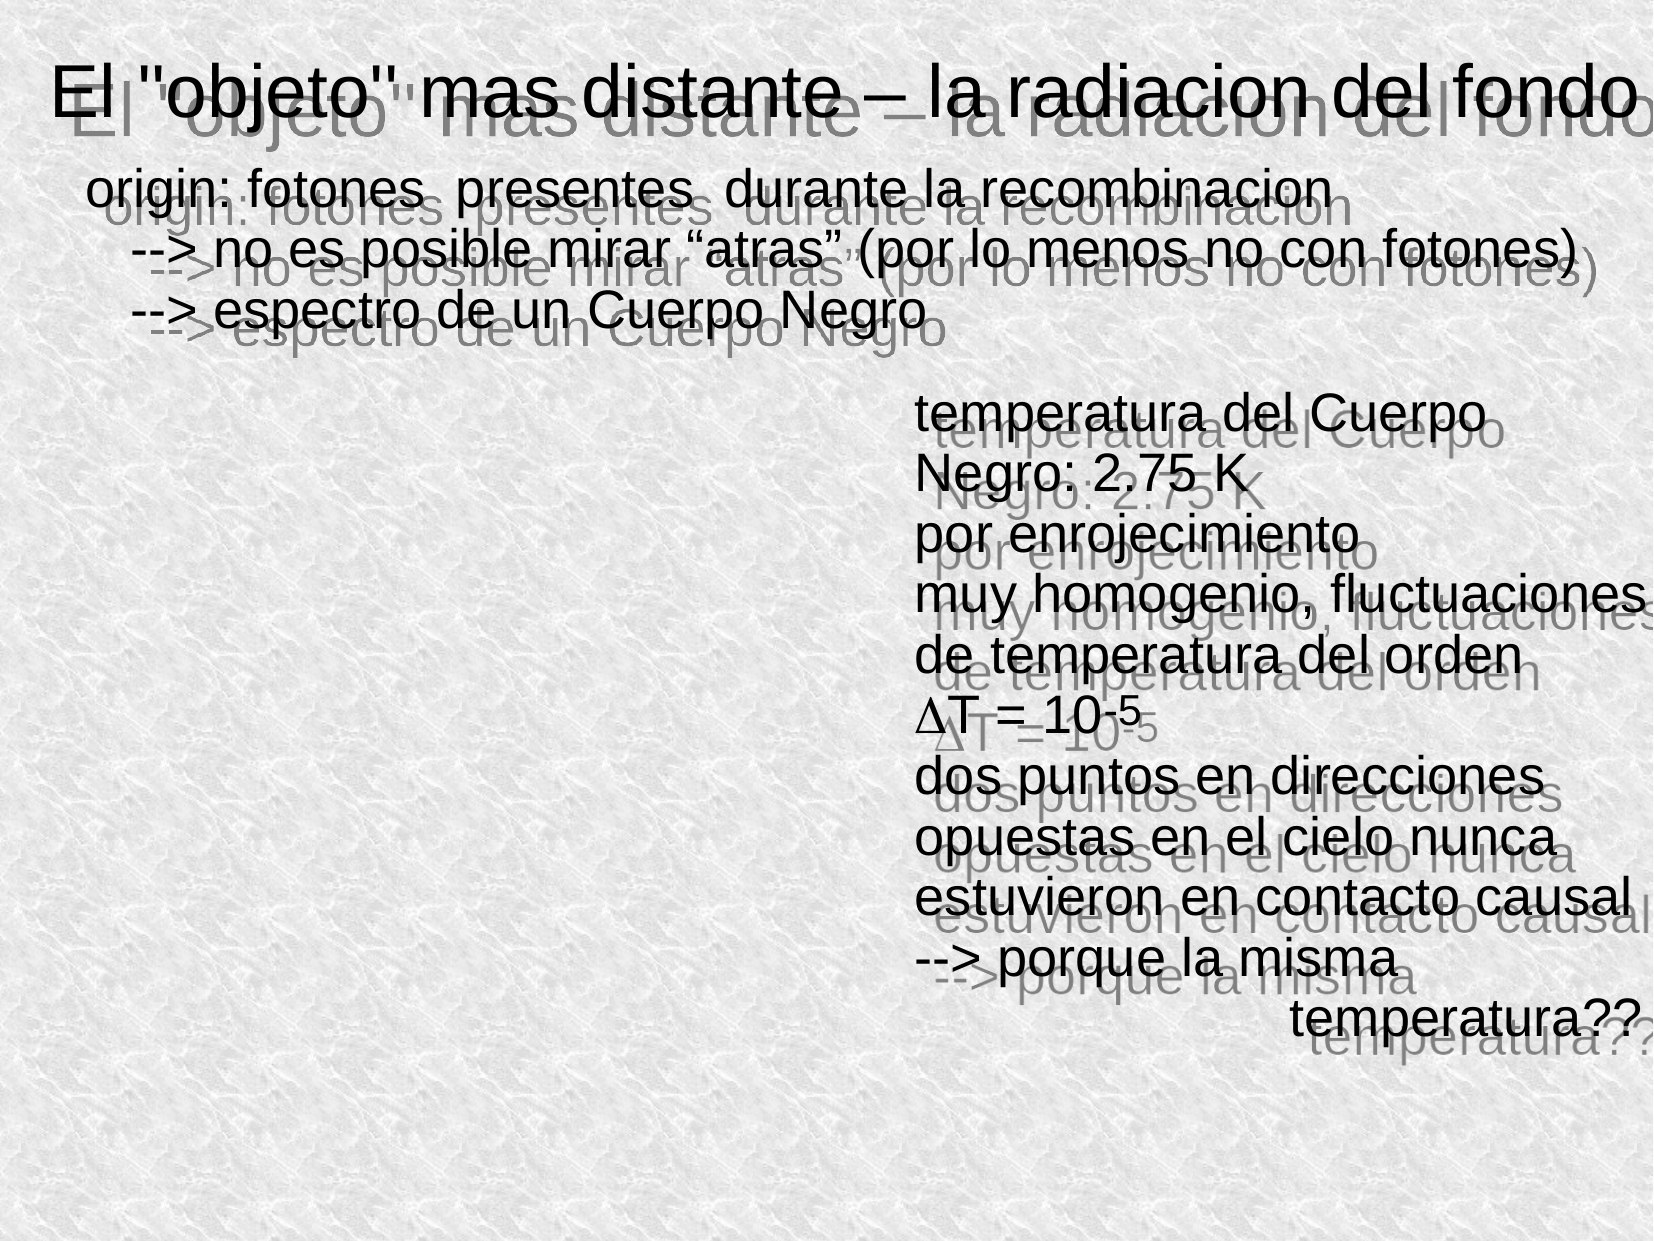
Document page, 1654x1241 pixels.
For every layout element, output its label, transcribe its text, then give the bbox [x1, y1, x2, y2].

text_box origin: fotones presentes durante la recombinacion --> no es posible mirar “atras” (por lo menos no con fotones) --> espectro de un Cuerpo Negro [70, 150, 1596, 368]
picture [0, 0, 1654, 1241]
text_box temperatura del Cuerpo Negro: 2.75 K por enrojecimiento muy homogenio, fluctuaciones de temperatura del orden T = 10-5 dos puntos en direcciones opuestas en el cielo nunca estuvieron en contacto causal --> porque la misma temperatura?? [900, 375, 1653, 1134]
text_box El ''objeto'' mas distante – la radiacion del fondo [35, 42, 1653, 151]
